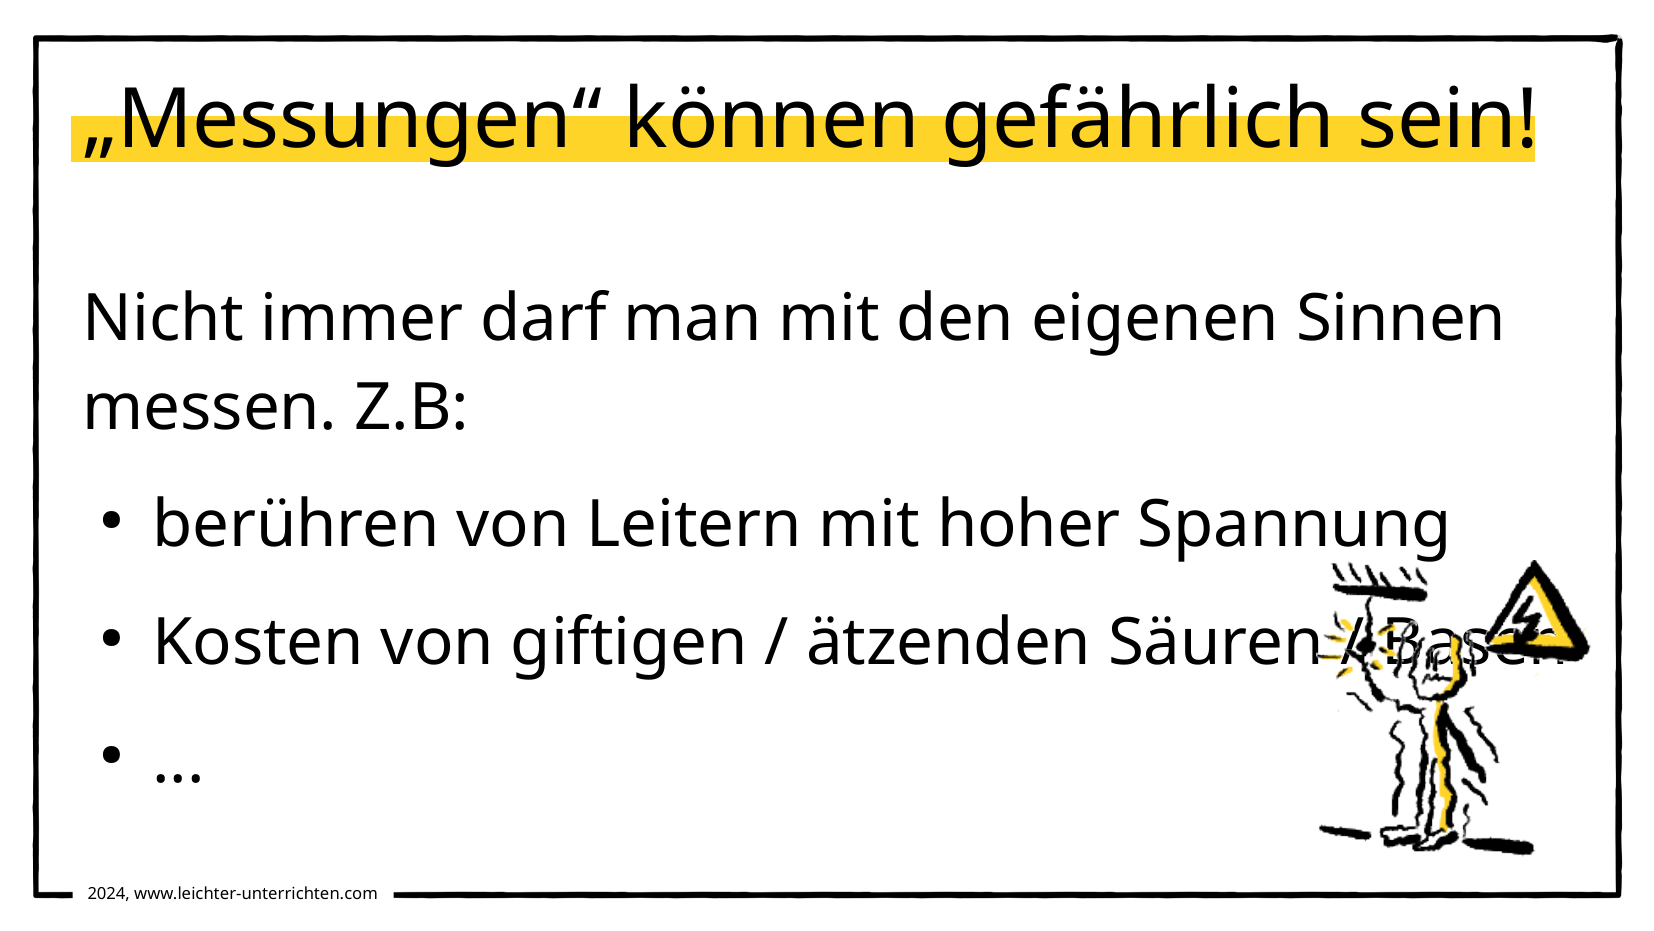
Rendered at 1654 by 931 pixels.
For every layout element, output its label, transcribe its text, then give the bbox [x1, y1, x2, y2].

title „Messungen“ können gefährlich sein! [82, 0, 1571, 241]
list Nicht immer darf man mit den eigenen Sinnen messen. Z.B: berühren von Leitern mit hoher Spannung Kosten von giftigen / ätzenden Säuren / Basen ... [82, 270, 1571, 811]
picture [29, 32, 1625, 901]
